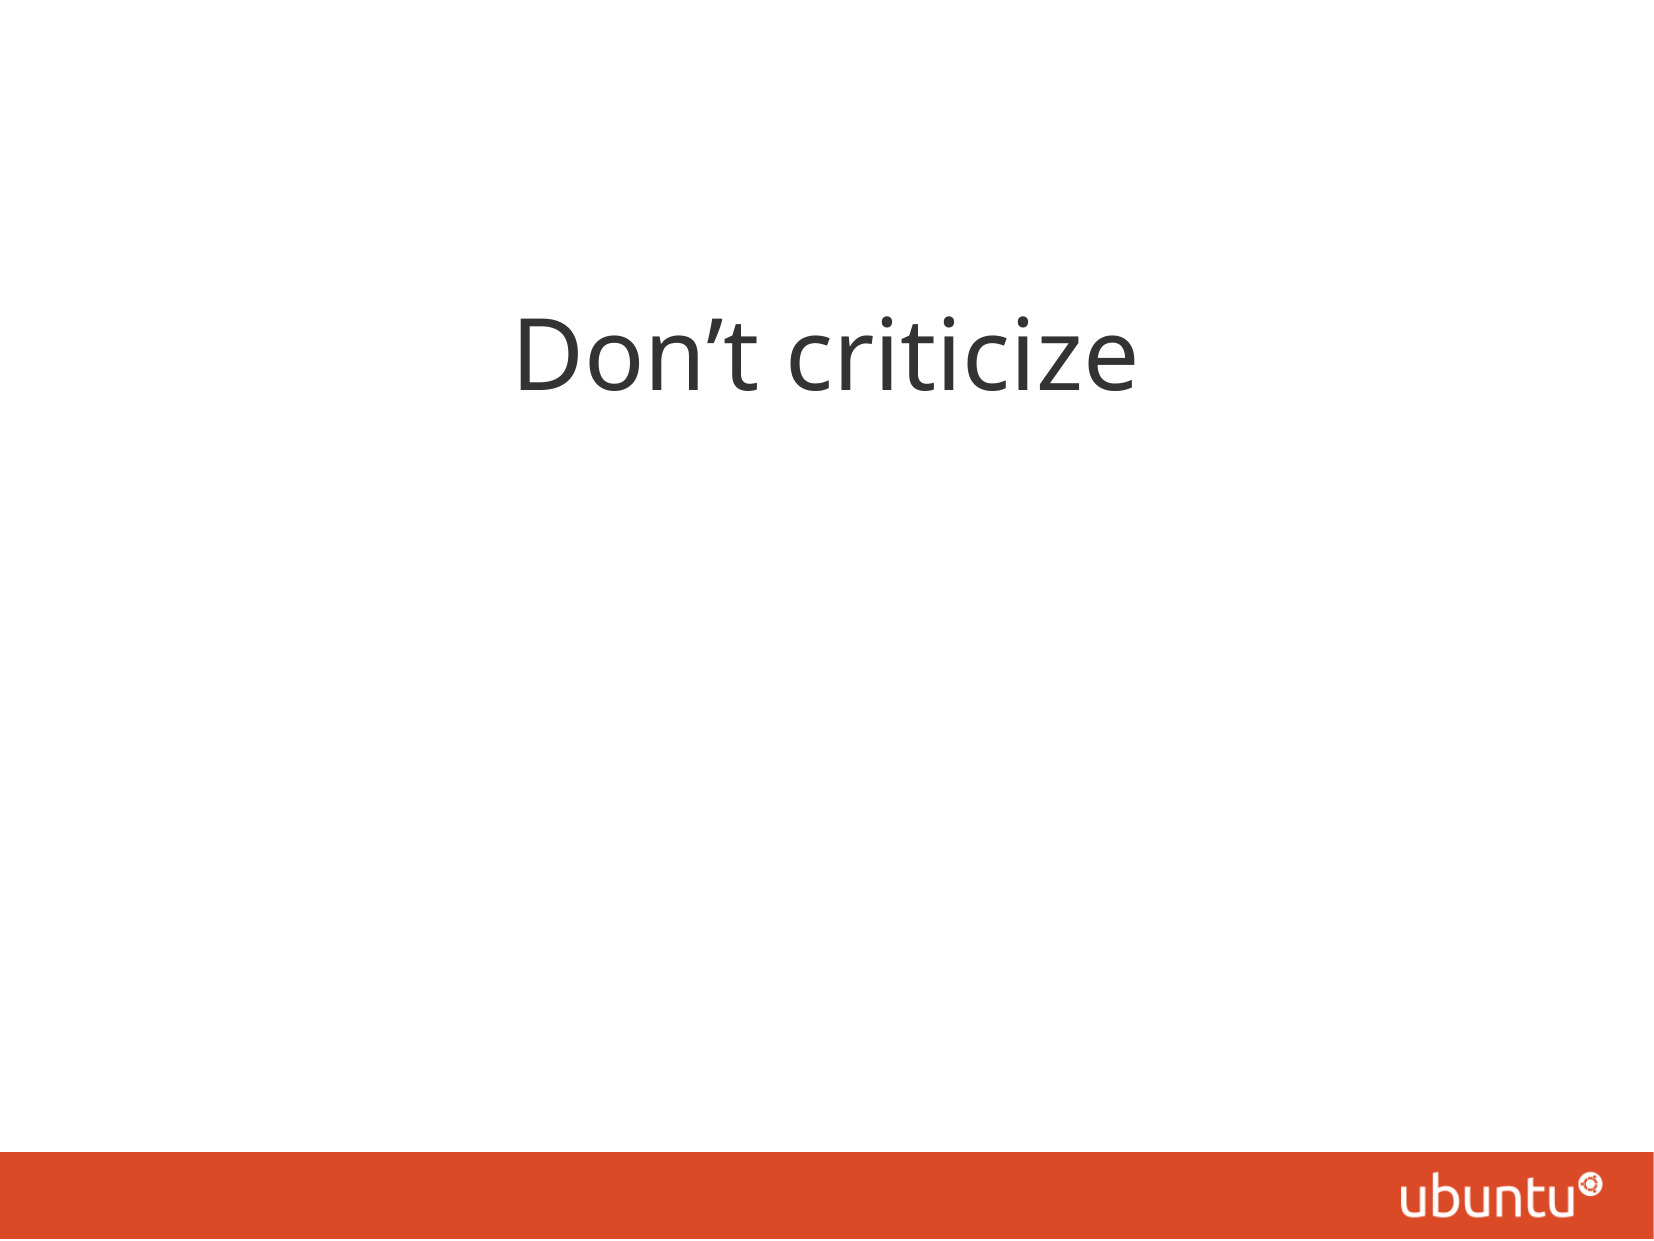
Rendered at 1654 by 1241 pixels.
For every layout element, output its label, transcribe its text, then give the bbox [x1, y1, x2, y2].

picture [0, 1152, 1654, 1239]
title Don’t criticize [56, 121, 1596, 596]
